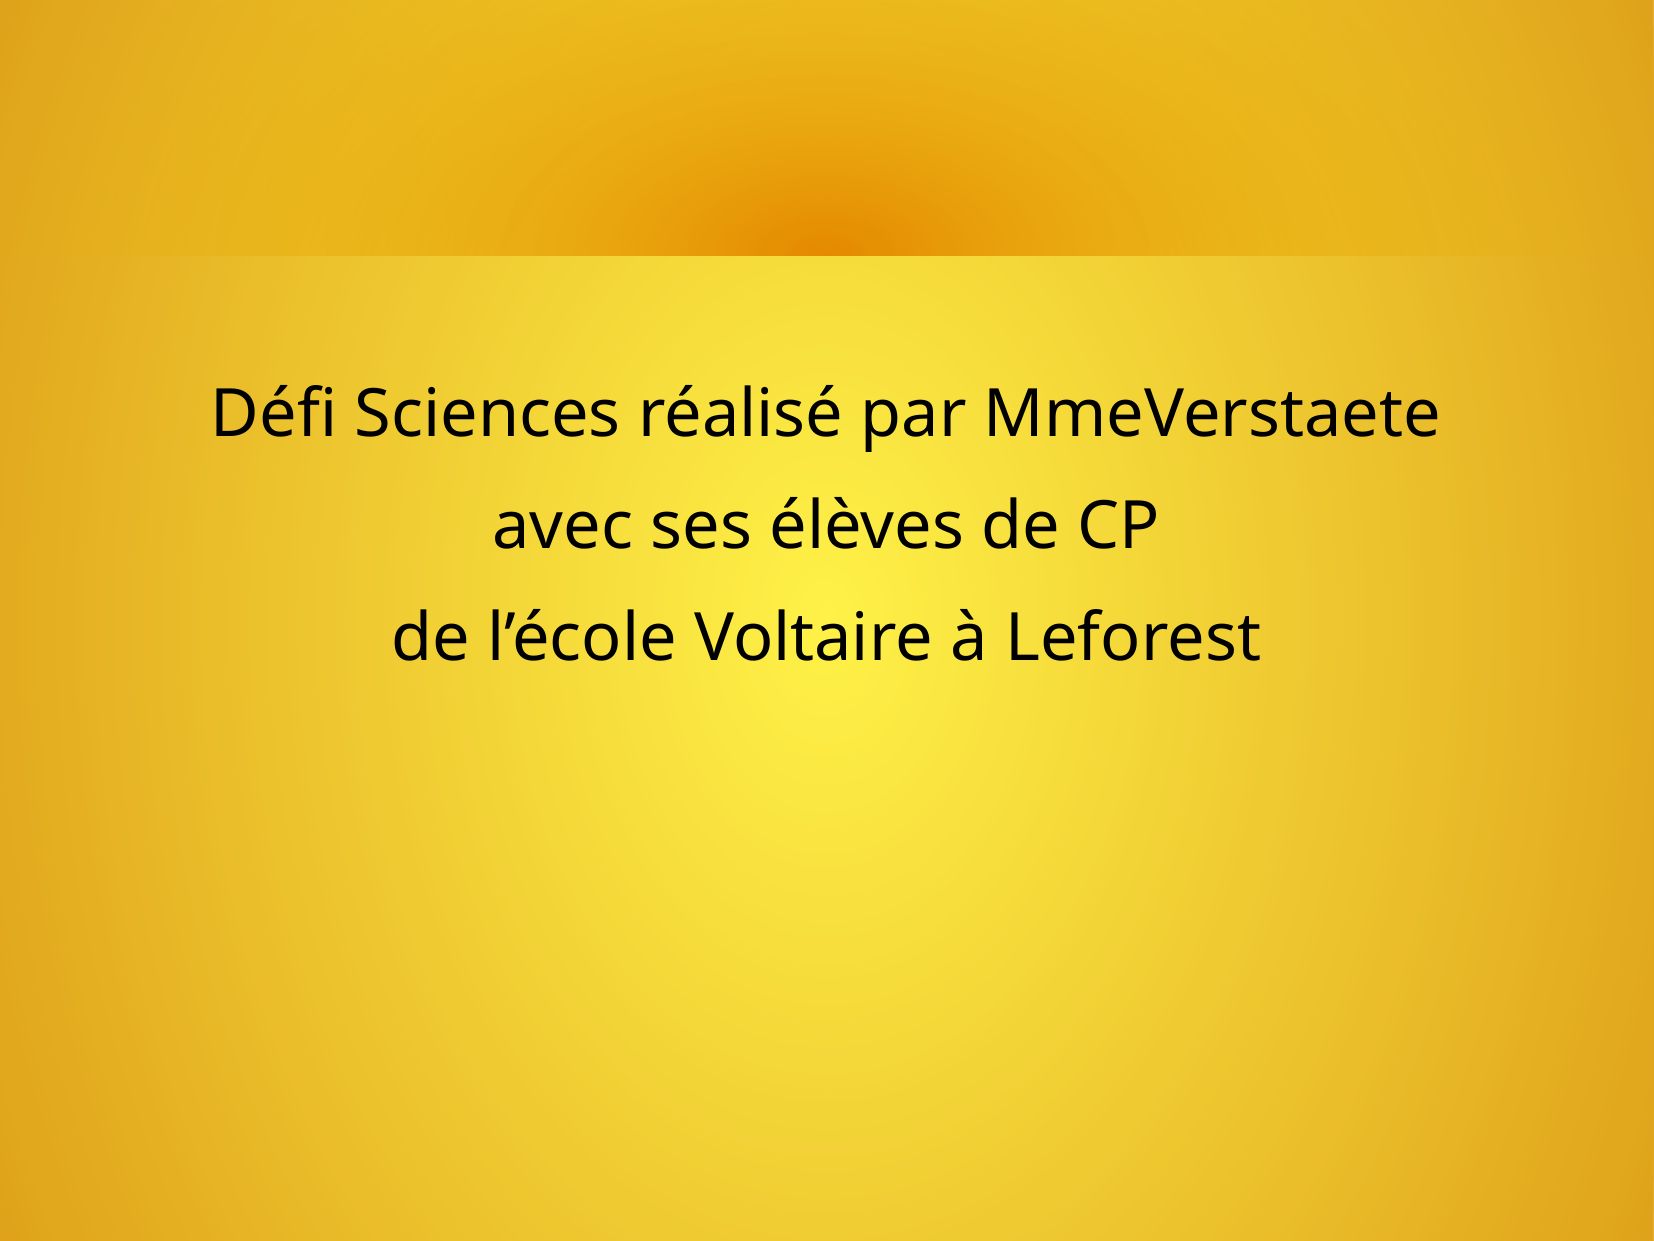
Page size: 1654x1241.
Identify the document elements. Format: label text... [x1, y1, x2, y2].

subtitle Défi Sciences réalisé par MmeVerstaete avec ses élèves de CP de l’école Voltaire à Leforest [82, 47, 1571, 997]
